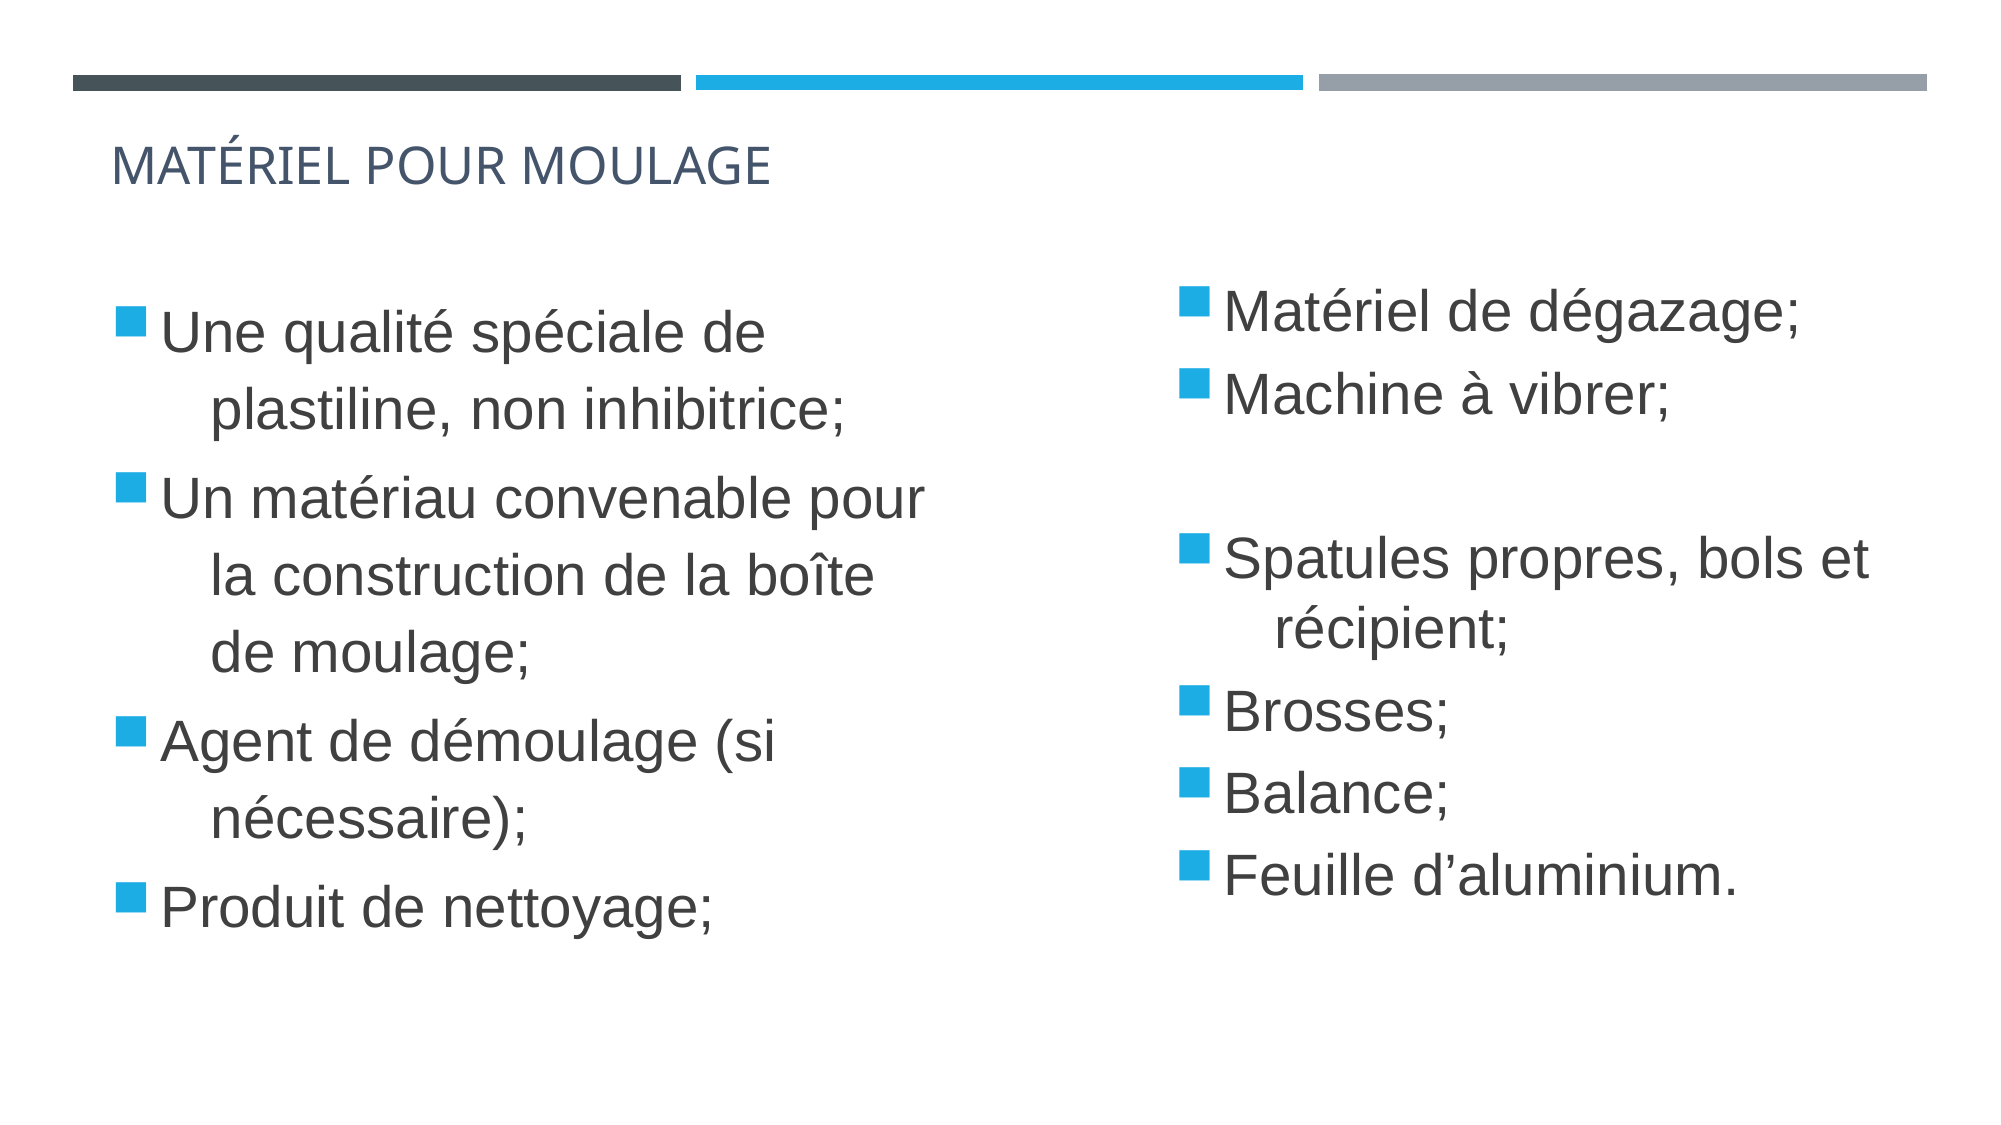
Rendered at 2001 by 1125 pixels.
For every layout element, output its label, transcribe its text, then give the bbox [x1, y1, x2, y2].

list Une qualité spéciale de plastiline, non inhibitrice; Un matériau convenable pour la construction de la boîte de moulage; Agent de démoulage (si nécessaire); Produit de nettoyage; [95, 221, 948, 1006]
title Matériel pour moulage [95, 119, 1905, 203]
list Matériel de dégazage; Machine à vibrer; Spatules propres, bols et récipient; Brosses; Balance; Feuille d’aluminium. [1052, 158, 1905, 1023]
